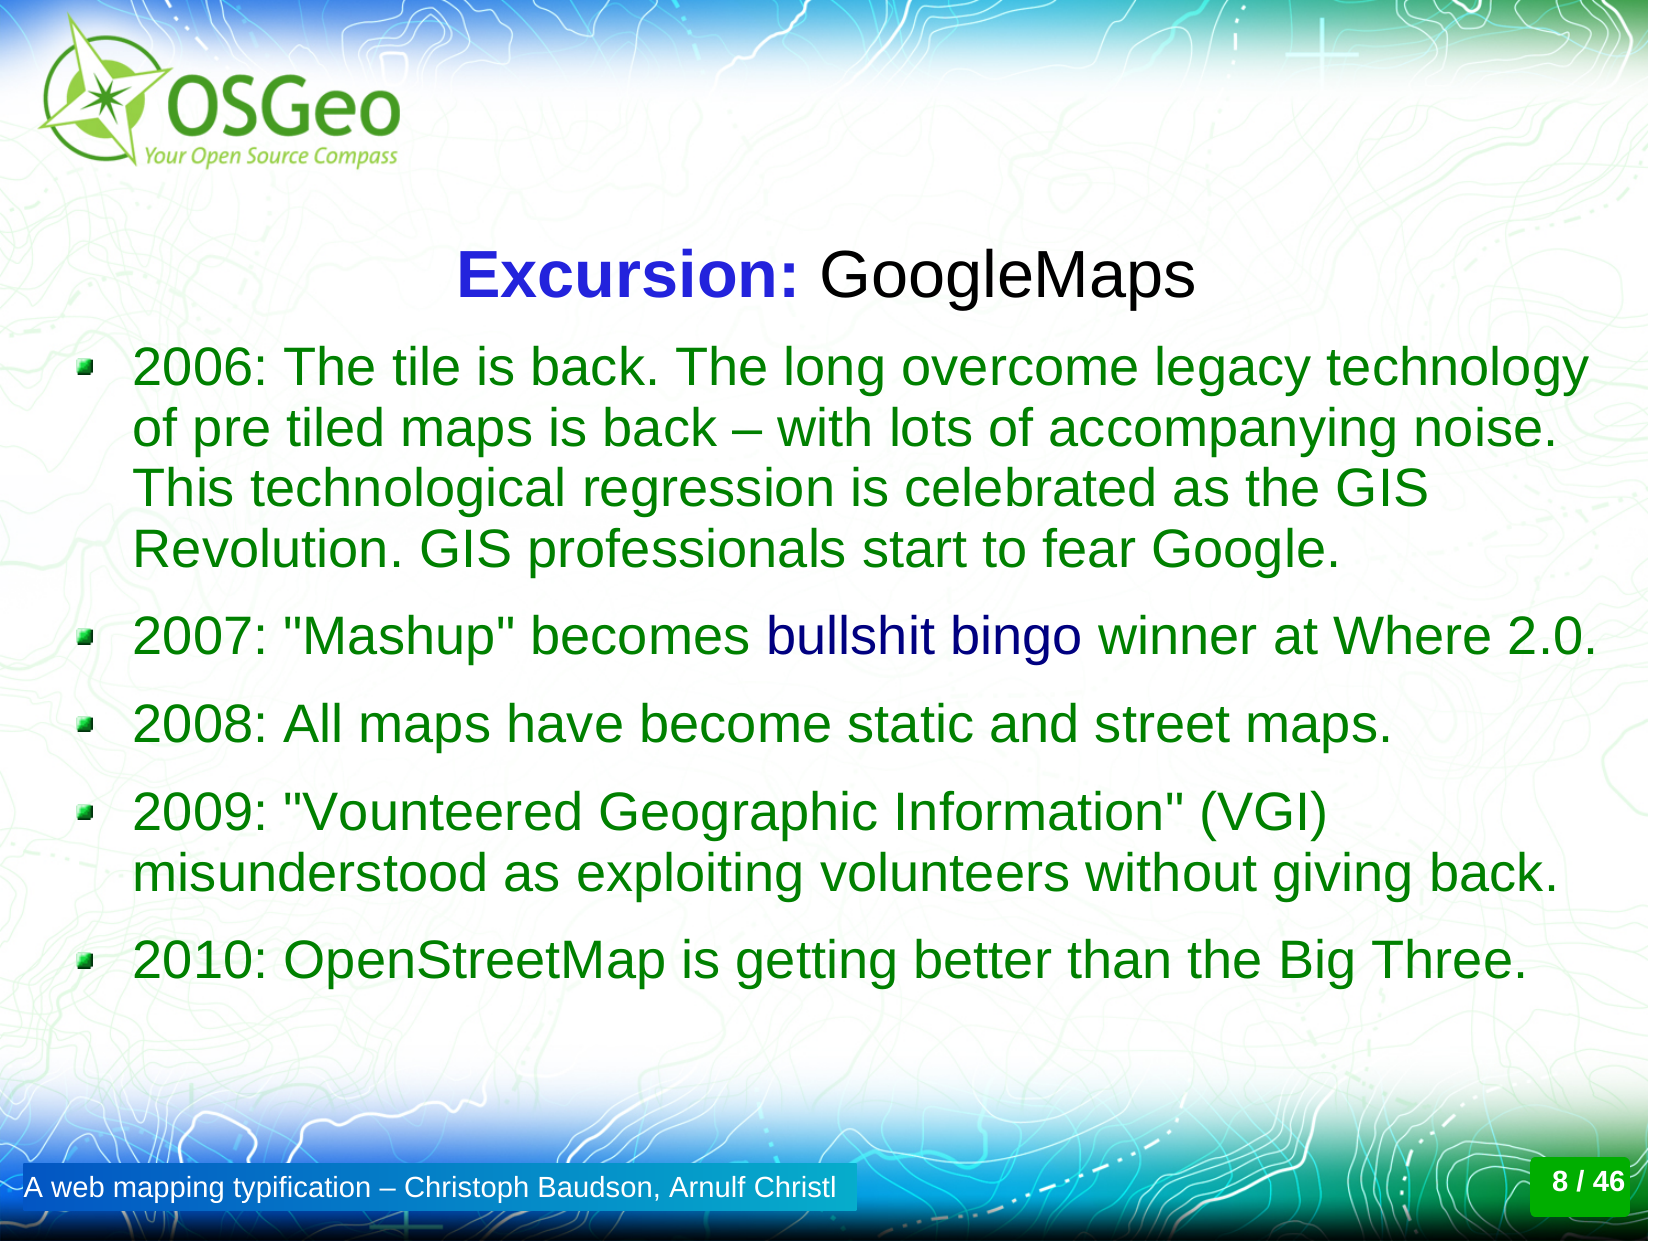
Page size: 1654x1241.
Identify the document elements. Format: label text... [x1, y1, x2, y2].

list 2006: The tile is back. The long overcome legacy technology of pre tiled maps is back – with lots of accompanying noise. This technological regression is celebrated as the GIS Revolution. GIS professionals start to fear Google. 2007: "Mashup" becomes bullshit bingo winner at Where 2.0. 2008: All maps have become static and street maps. 2009: "Vounteered Geographic Information" (VGI) misunderstood as exploiting volunteers without giving back. 2010: OpenStreetMap is getting better than the Big Three. [76, 336, 1625, 1075]
picture [0, 0, 1648, 1241]
title Excursion: GoogleMaps [82, 200, 1571, 336]
